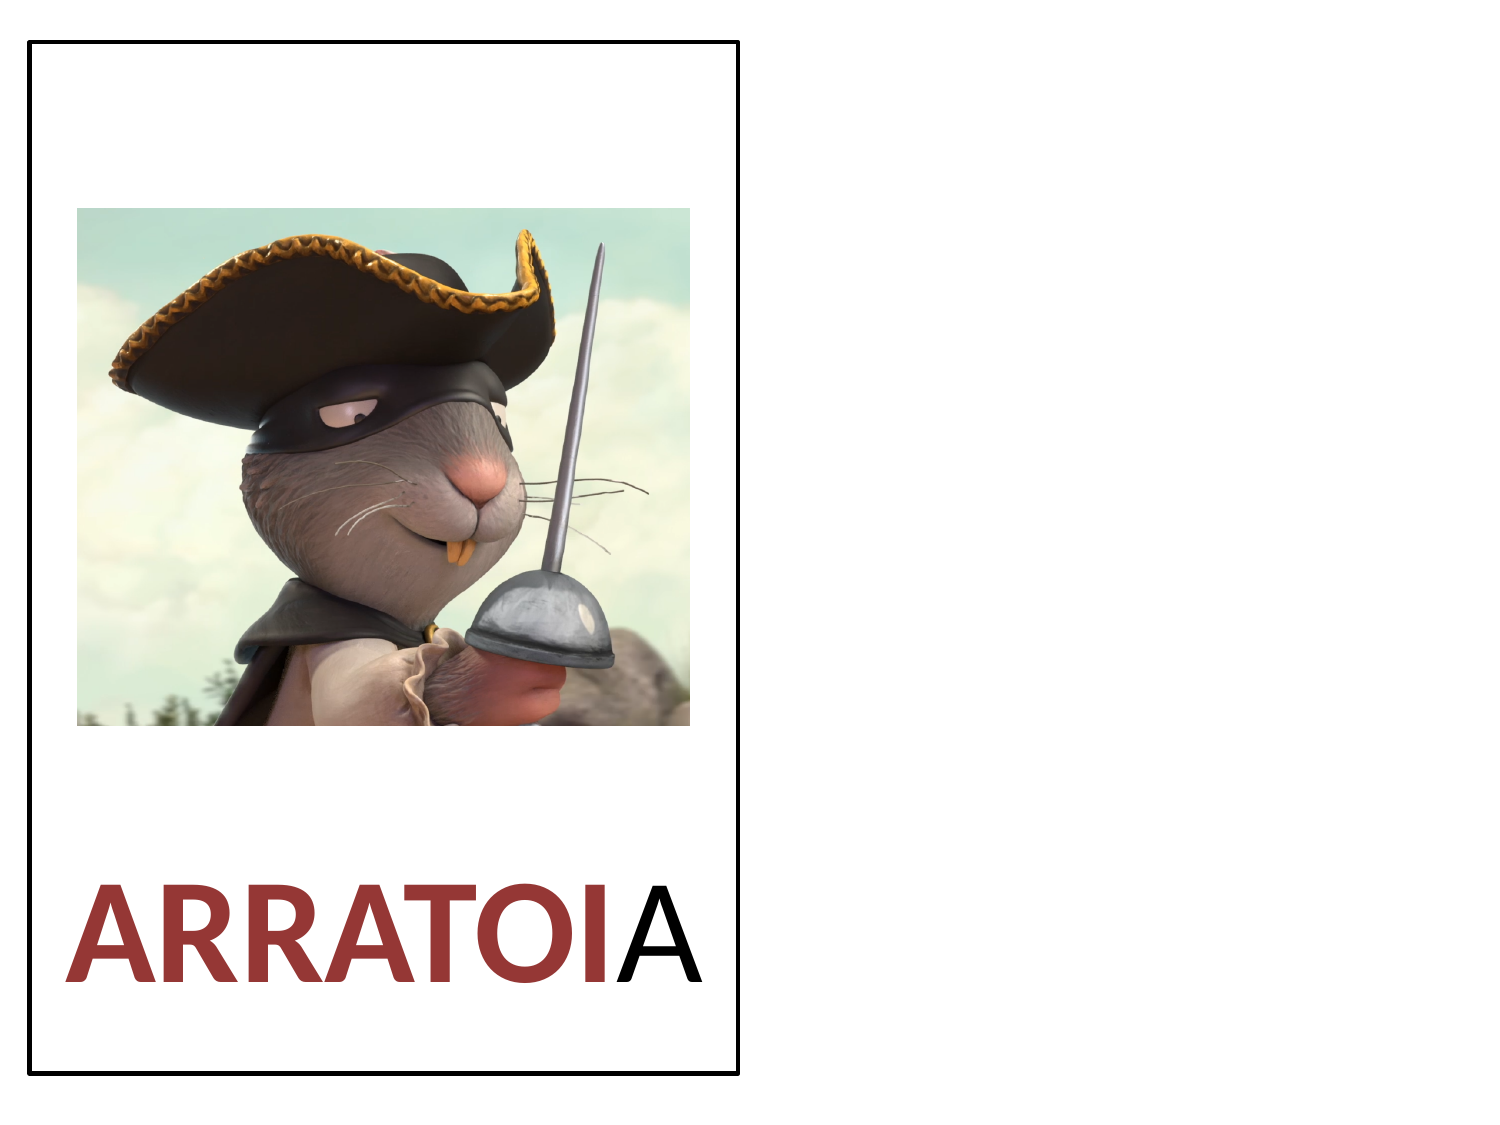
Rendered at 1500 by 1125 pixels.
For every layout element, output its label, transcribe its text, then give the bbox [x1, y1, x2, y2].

text_box ARRATOIA [50, 825, 718, 1021]
picture [77, 208, 690, 726]
